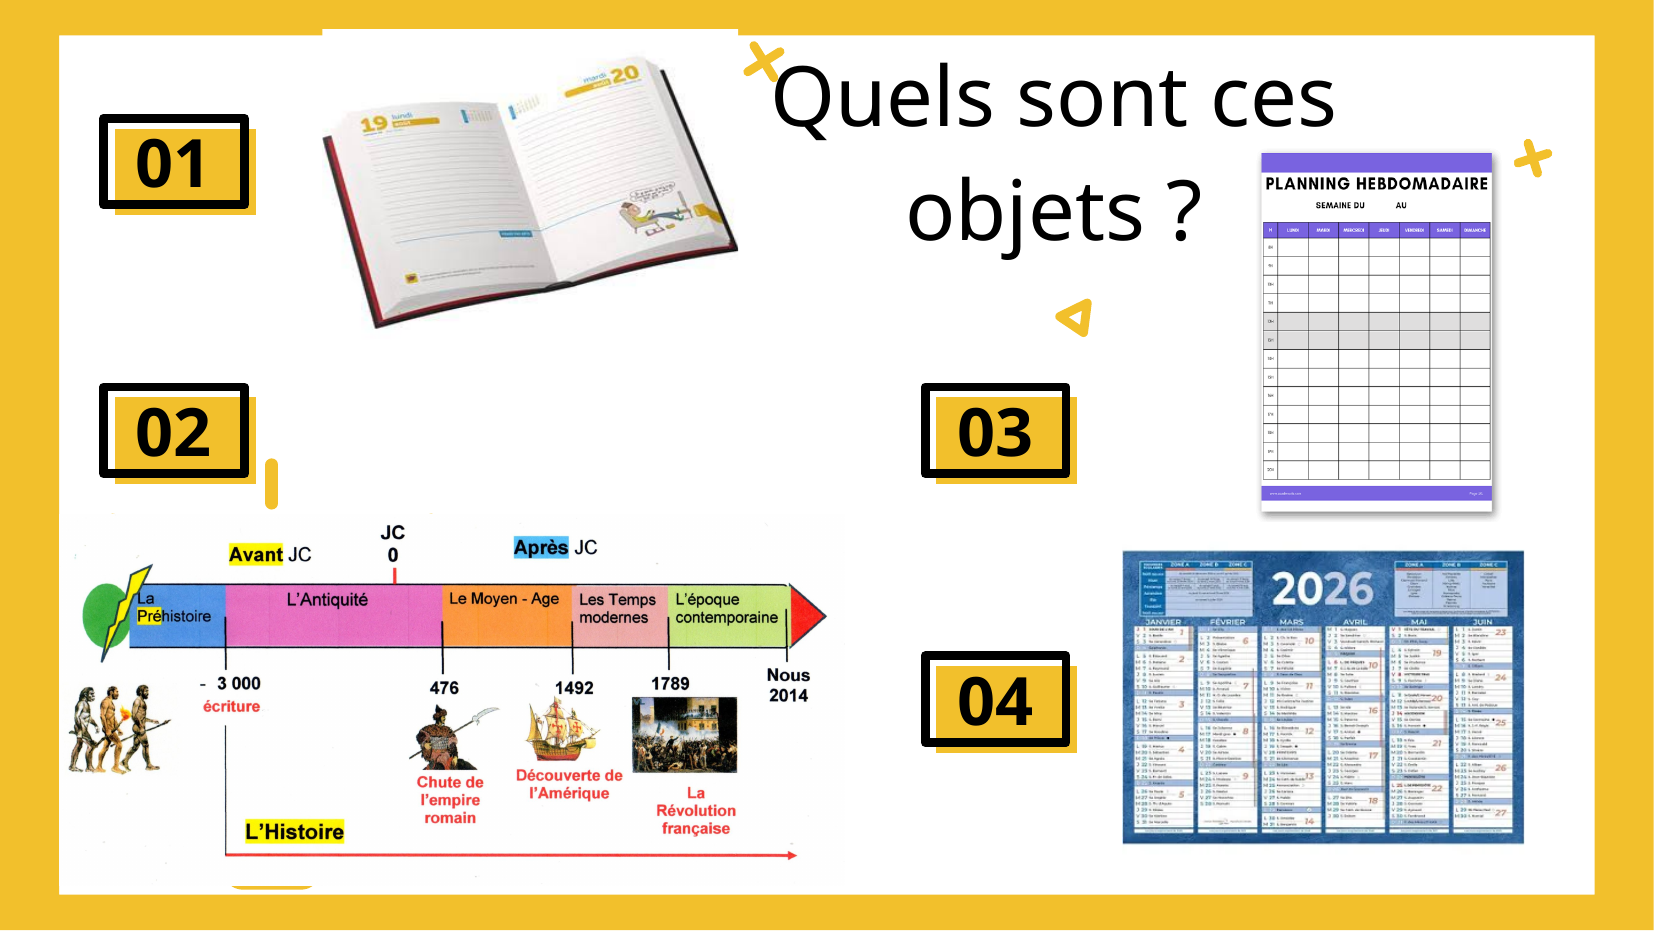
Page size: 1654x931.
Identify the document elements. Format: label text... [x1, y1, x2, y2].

picture [322, 29, 739, 355]
picture [59, 514, 845, 886]
picture [1122, 531, 1525, 857]
title Quels sont ces objets ? [739, 37, 1459, 266]
picture [1240, 147, 1515, 522]
